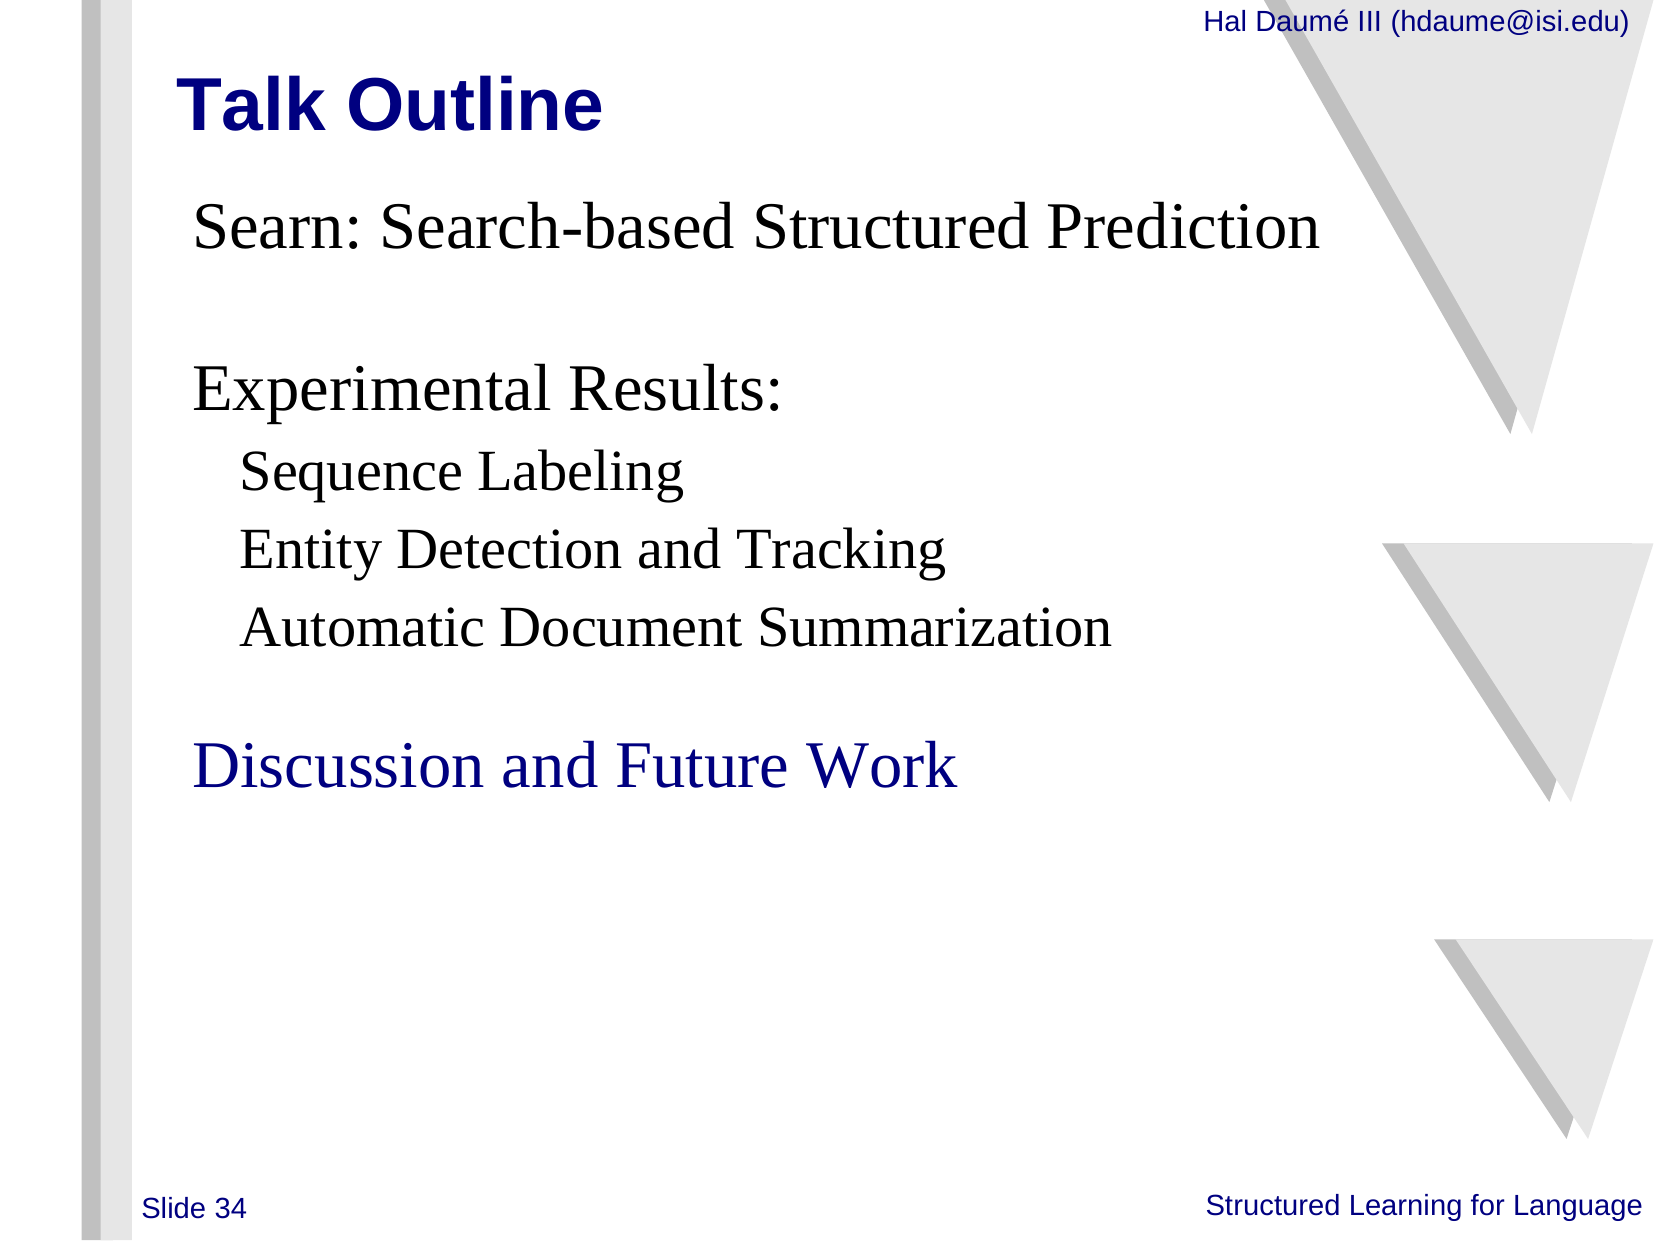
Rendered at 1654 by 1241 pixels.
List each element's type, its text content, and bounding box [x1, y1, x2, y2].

list Searn: Search-based Structured Prediction Experimental Results: Sequence Labeling Entity Detection and Tracking Automatic Document Summarization Discussion and Future Work [180, 188, 1512, 1127]
title Talk Outline [176, 44, 1509, 166]
